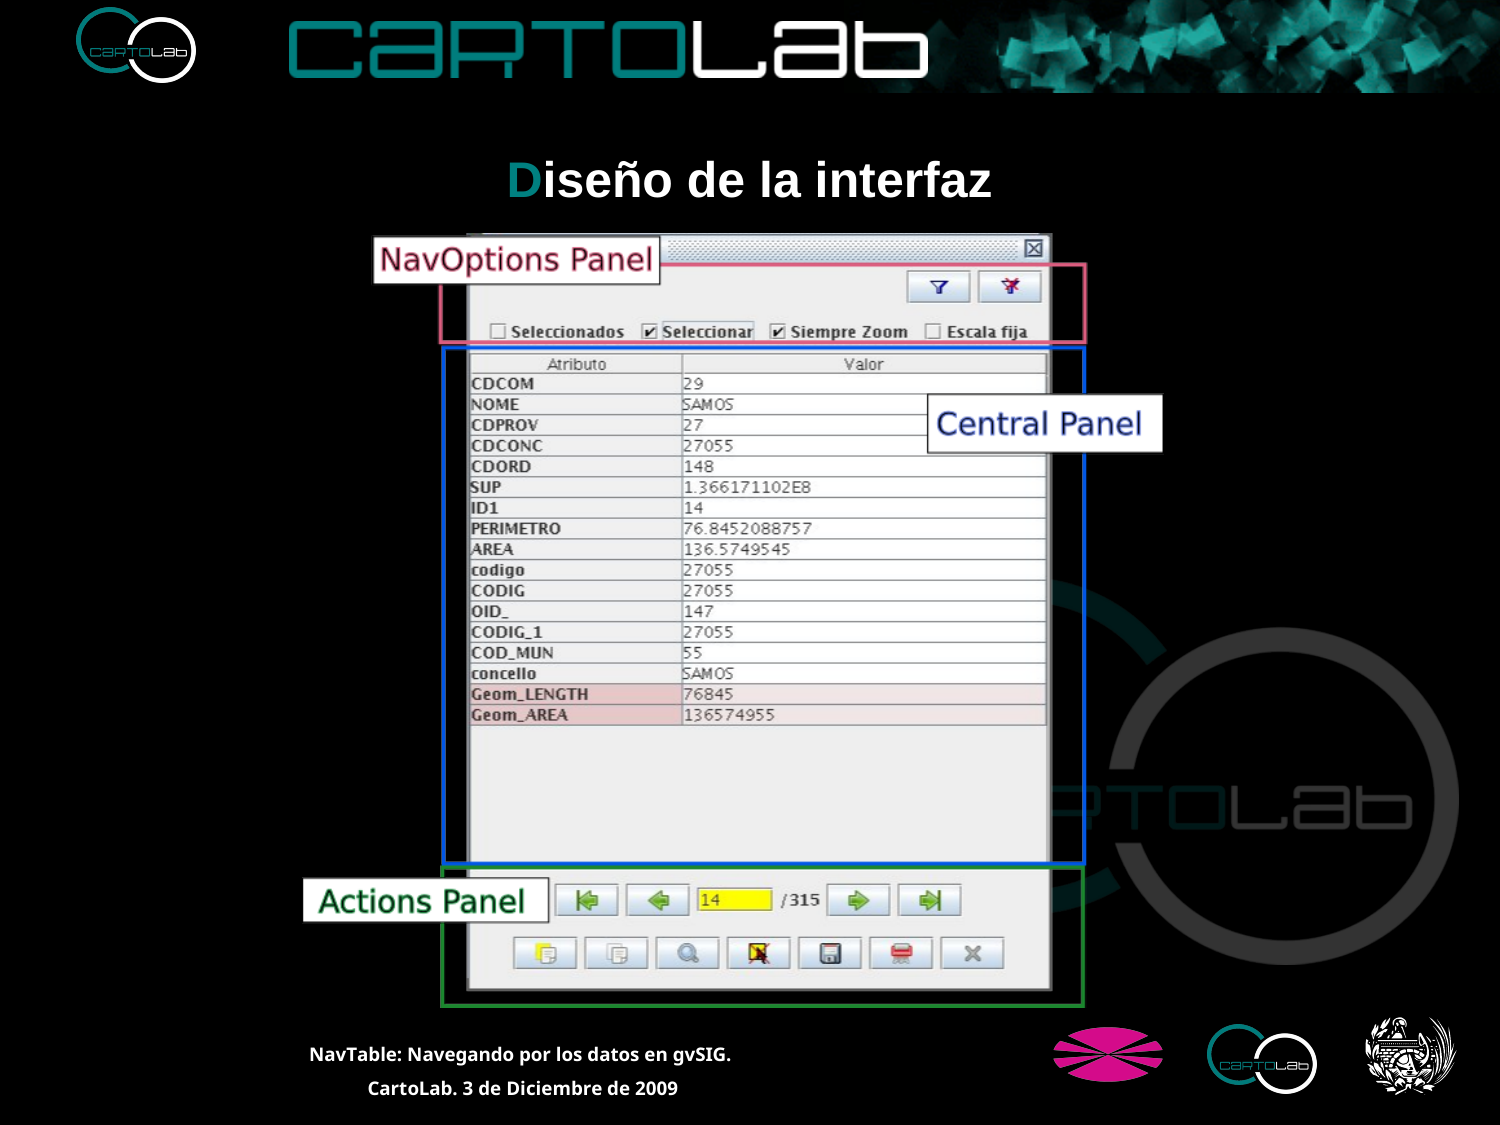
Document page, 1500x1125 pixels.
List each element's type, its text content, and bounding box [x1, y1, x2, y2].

picture [1207, 1024, 1317, 1094]
picture [1052, 1026, 1164, 1083]
title Diseño de la interfaz [75, 61, 1425, 298]
picture [289, 0, 1500, 93]
picture [76, 7, 196, 61]
picture [302, 233, 1459, 1008]
